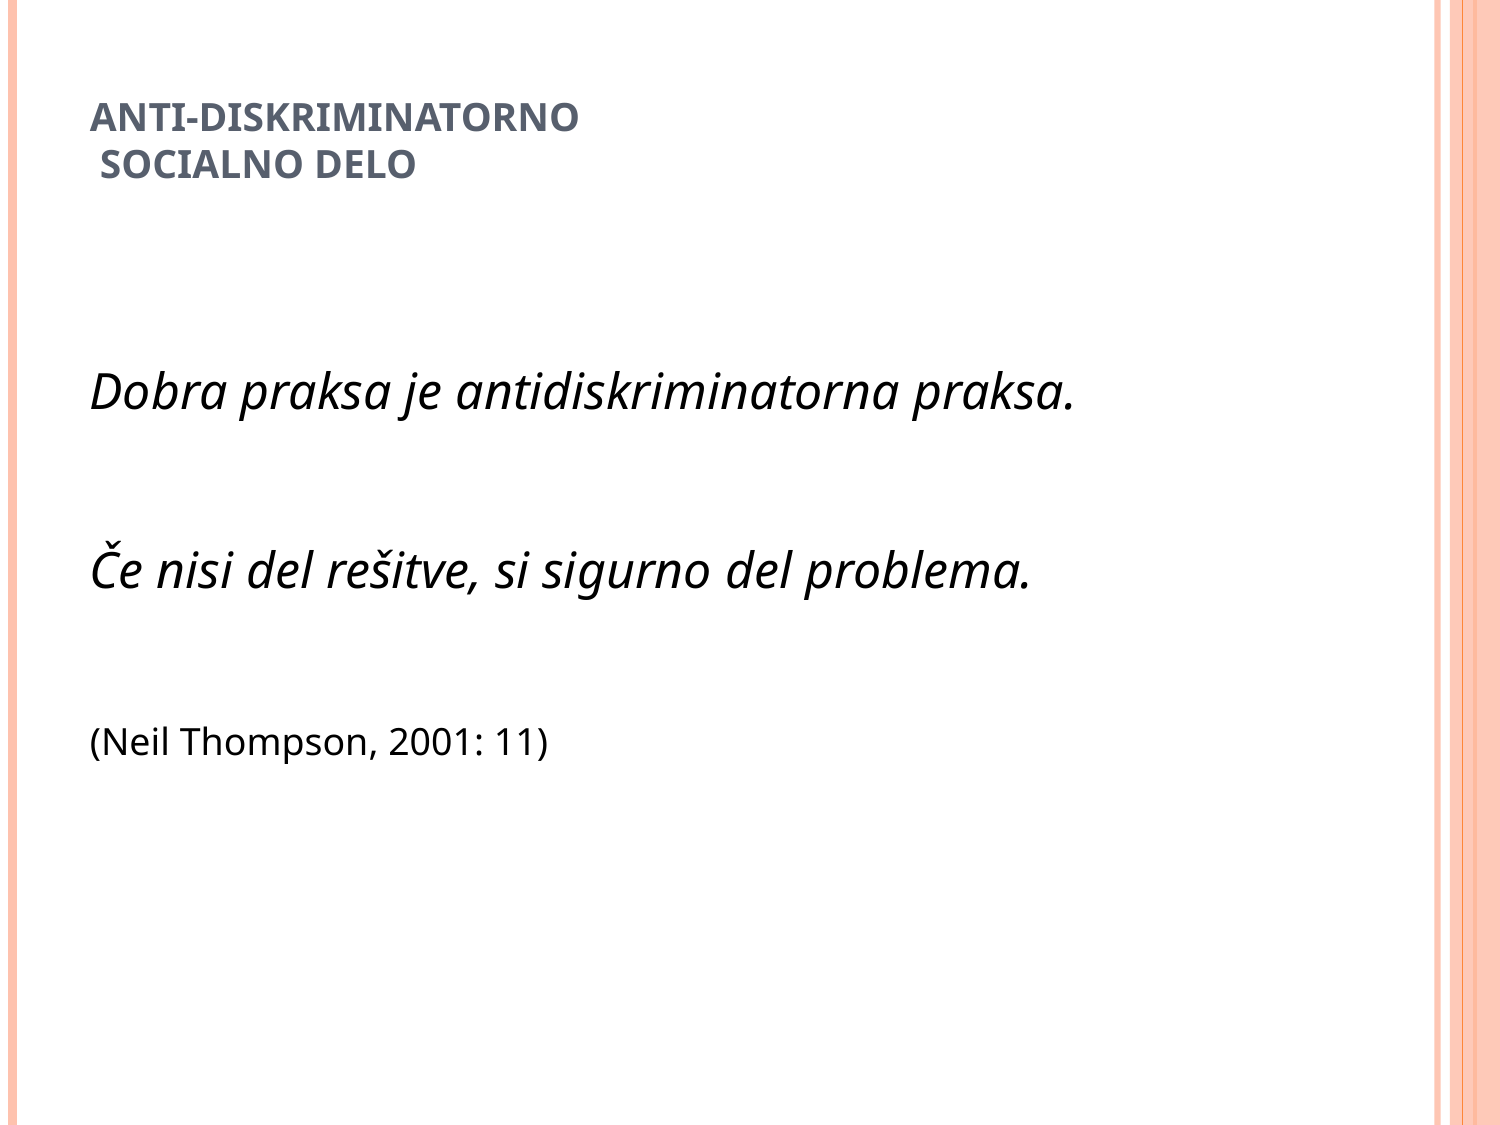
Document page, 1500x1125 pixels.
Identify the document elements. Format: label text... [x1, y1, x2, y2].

list Dobra praksa je antidiskriminatorna praksa. Če nisi del rešitve, si sigurno del problema. (Neil Thompson, 2001: 11) [75, 262, 1300, 1062]
title ANTI-DISKRIMINATORNO SOCIALNO DELO [75, 45, 1300, 233]
